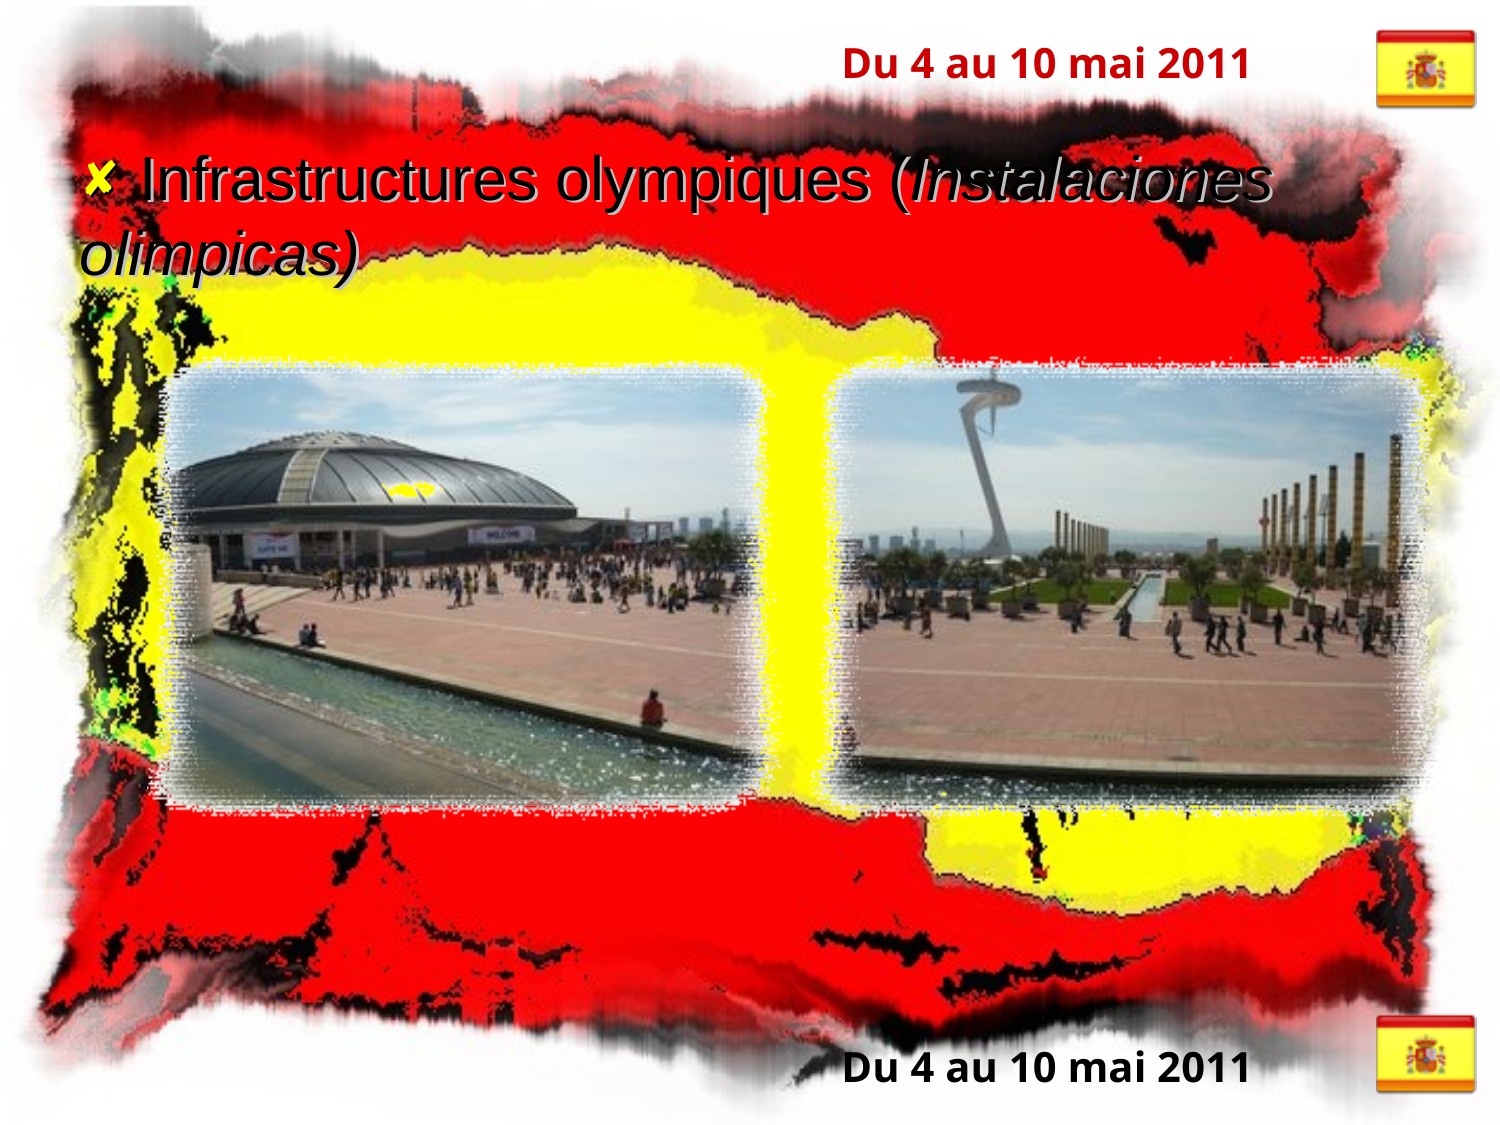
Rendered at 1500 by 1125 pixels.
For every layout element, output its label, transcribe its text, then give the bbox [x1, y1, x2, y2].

text_box  Infrastructures olympiques (Instalaciones olimpicas) [64, 129, 1447, 296]
picture [0, 0, 1500, 1125]
